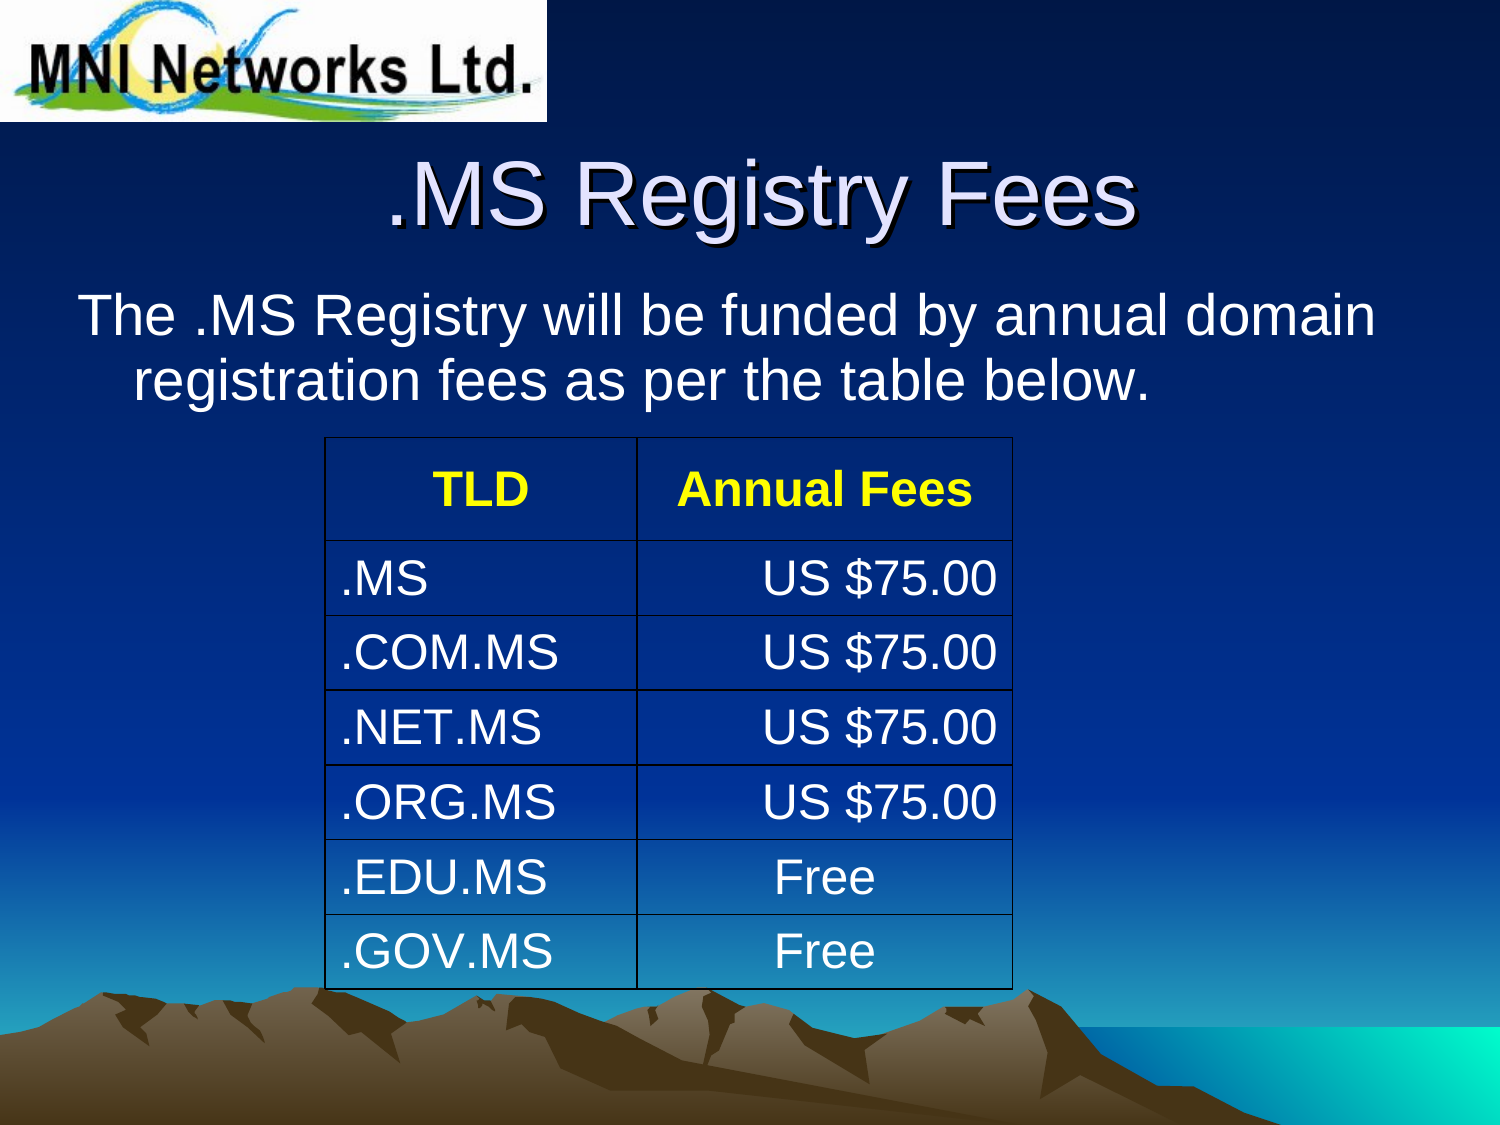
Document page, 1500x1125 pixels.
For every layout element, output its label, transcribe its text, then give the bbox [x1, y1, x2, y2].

text_box Free [638, 915, 1012, 988]
text_box Annual Fees [638, 438, 1012, 540]
text_box .MS [326, 541, 636, 615]
text_box .NET.MS [326, 691, 636, 764]
text_box US $75.00 [638, 616, 1012, 689]
text_box .COM.MS [326, 616, 636, 689]
text_box TLD [326, 438, 636, 540]
list The .MS Registry will be funded by annual domain registration fees as per the table below. [62, 274, 1475, 438]
title .MS Registry Fees [87, 99, 1438, 274]
text_box .ORG.MS [326, 766, 636, 839]
text_box .EDU.MS [326, 840, 636, 914]
picture [0, 0, 547, 122]
text_box US $75.00 [638, 766, 1012, 839]
text_box .GOV.MS [326, 915, 636, 988]
text_box Free [638, 840, 1012, 914]
text_box US $75.00 [638, 691, 1012, 764]
text_box US $75.00 [638, 541, 1012, 615]
